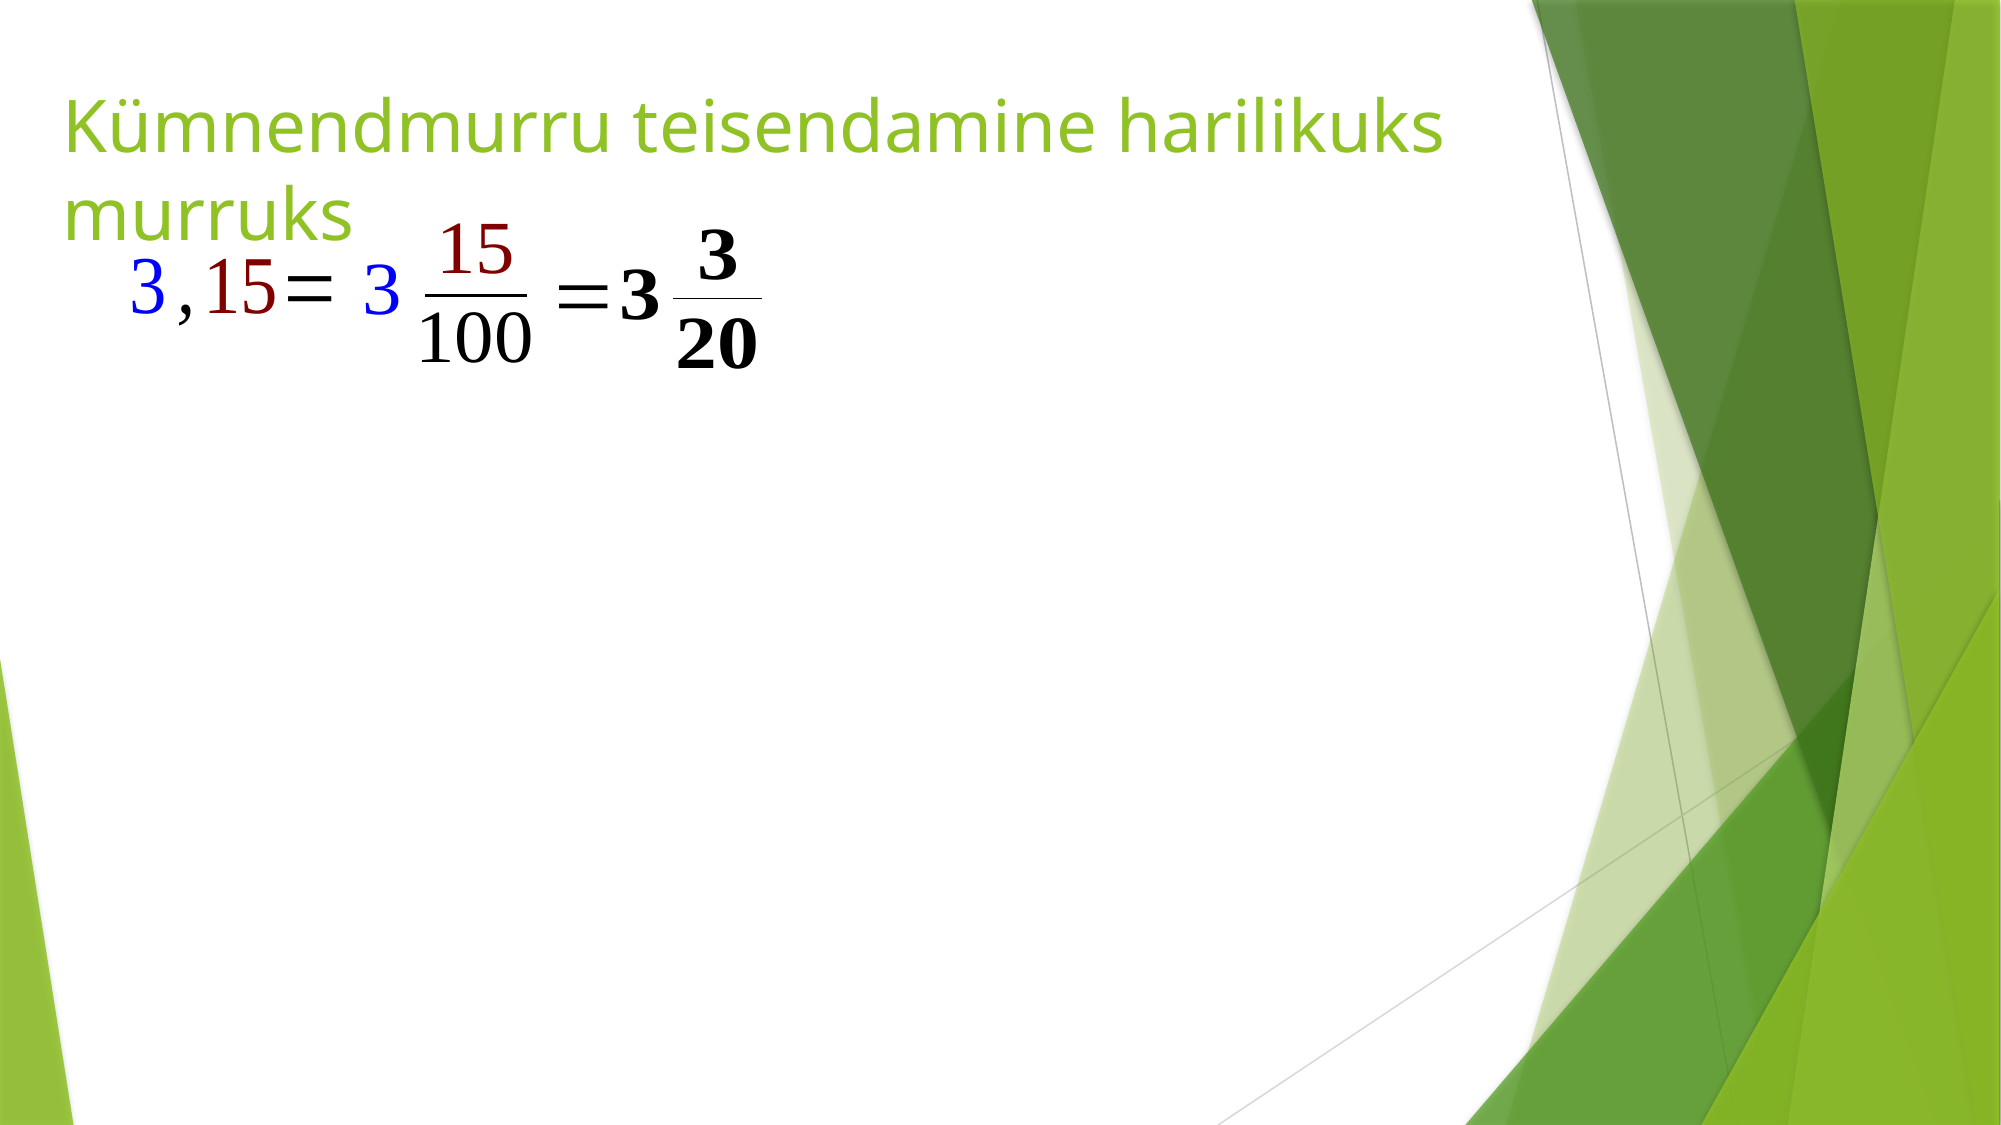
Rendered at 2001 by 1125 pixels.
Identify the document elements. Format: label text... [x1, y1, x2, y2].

title Kümnendmurru teisendamine harilikuks murruks [47, 72, 1662, 263]
chart [121, 239, 349, 331]
chart [354, 206, 773, 384]
